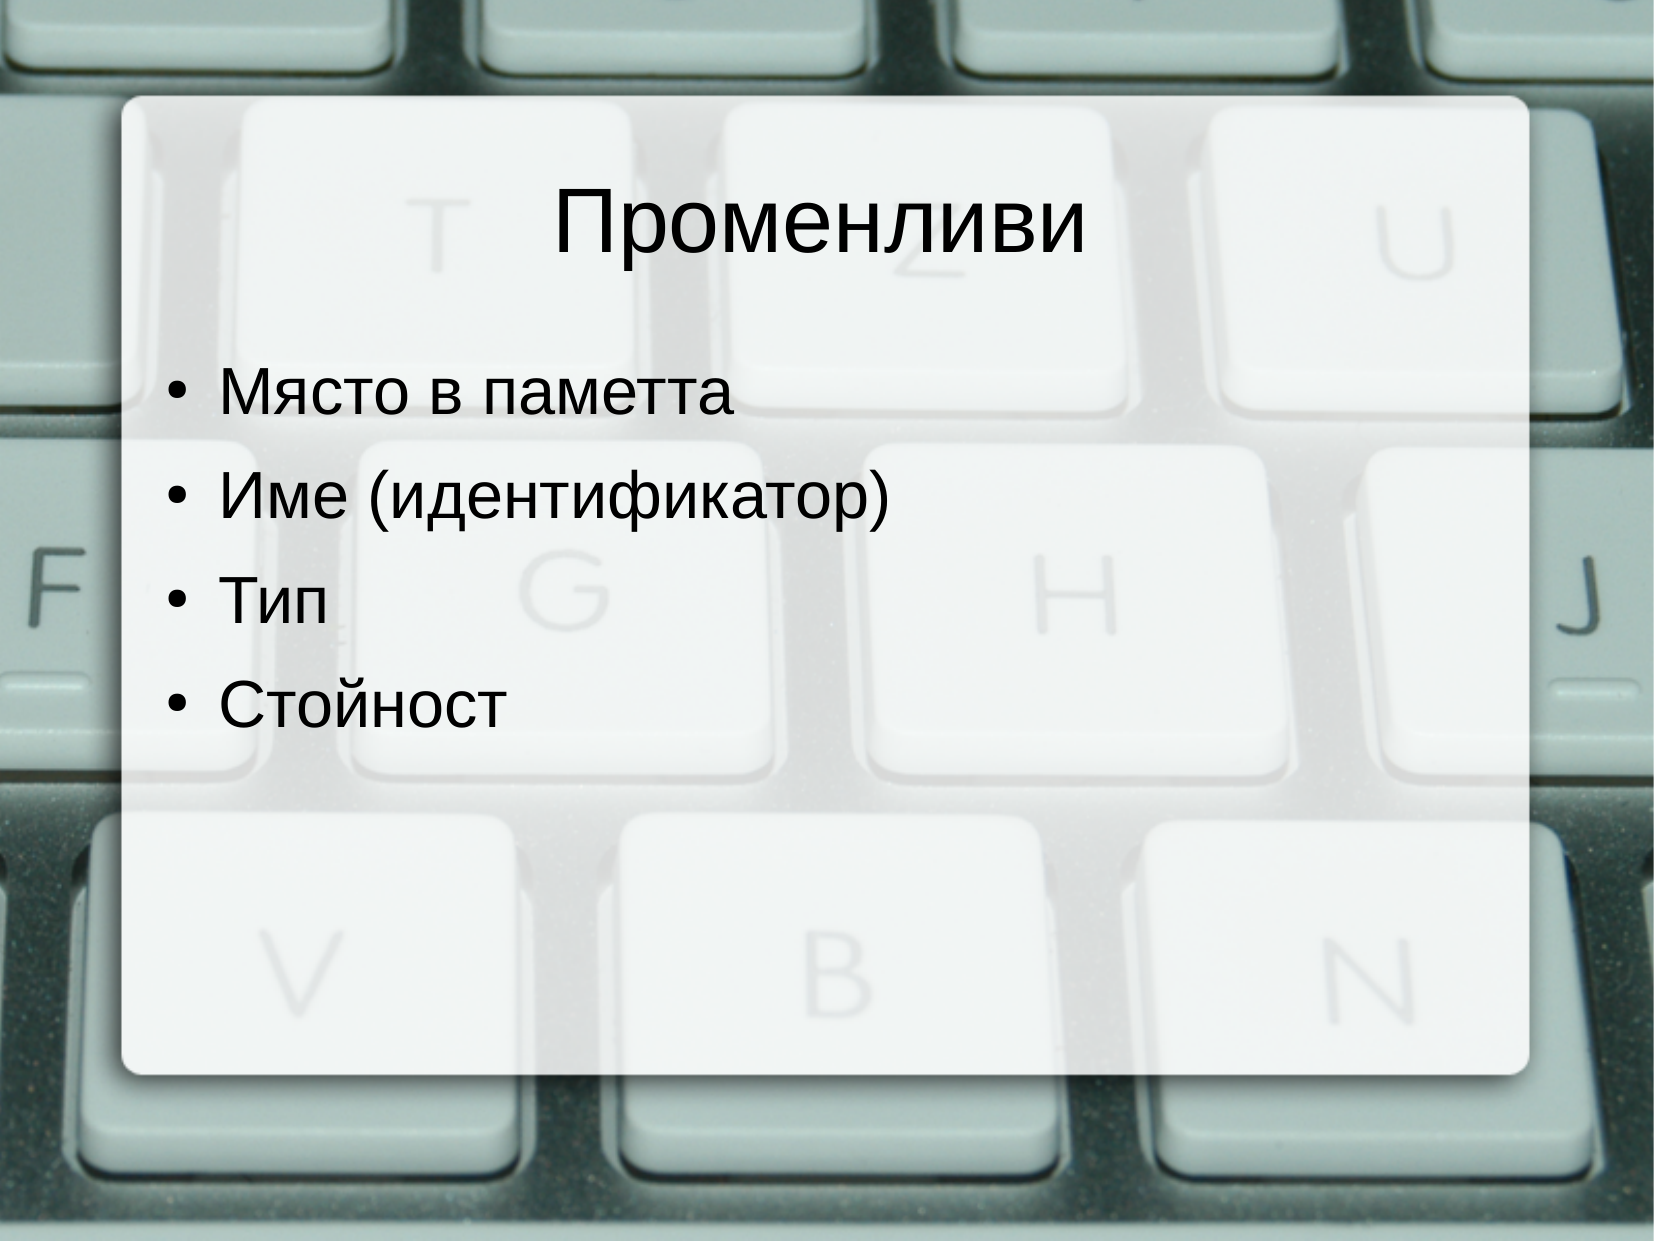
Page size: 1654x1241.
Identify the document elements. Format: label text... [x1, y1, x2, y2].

title Променливи [135, 117, 1506, 325]
picture [0, 0, 1654, 1241]
list Място в паметта Име (идентификатор) Тип Стойност [147, 354, 1506, 1074]
